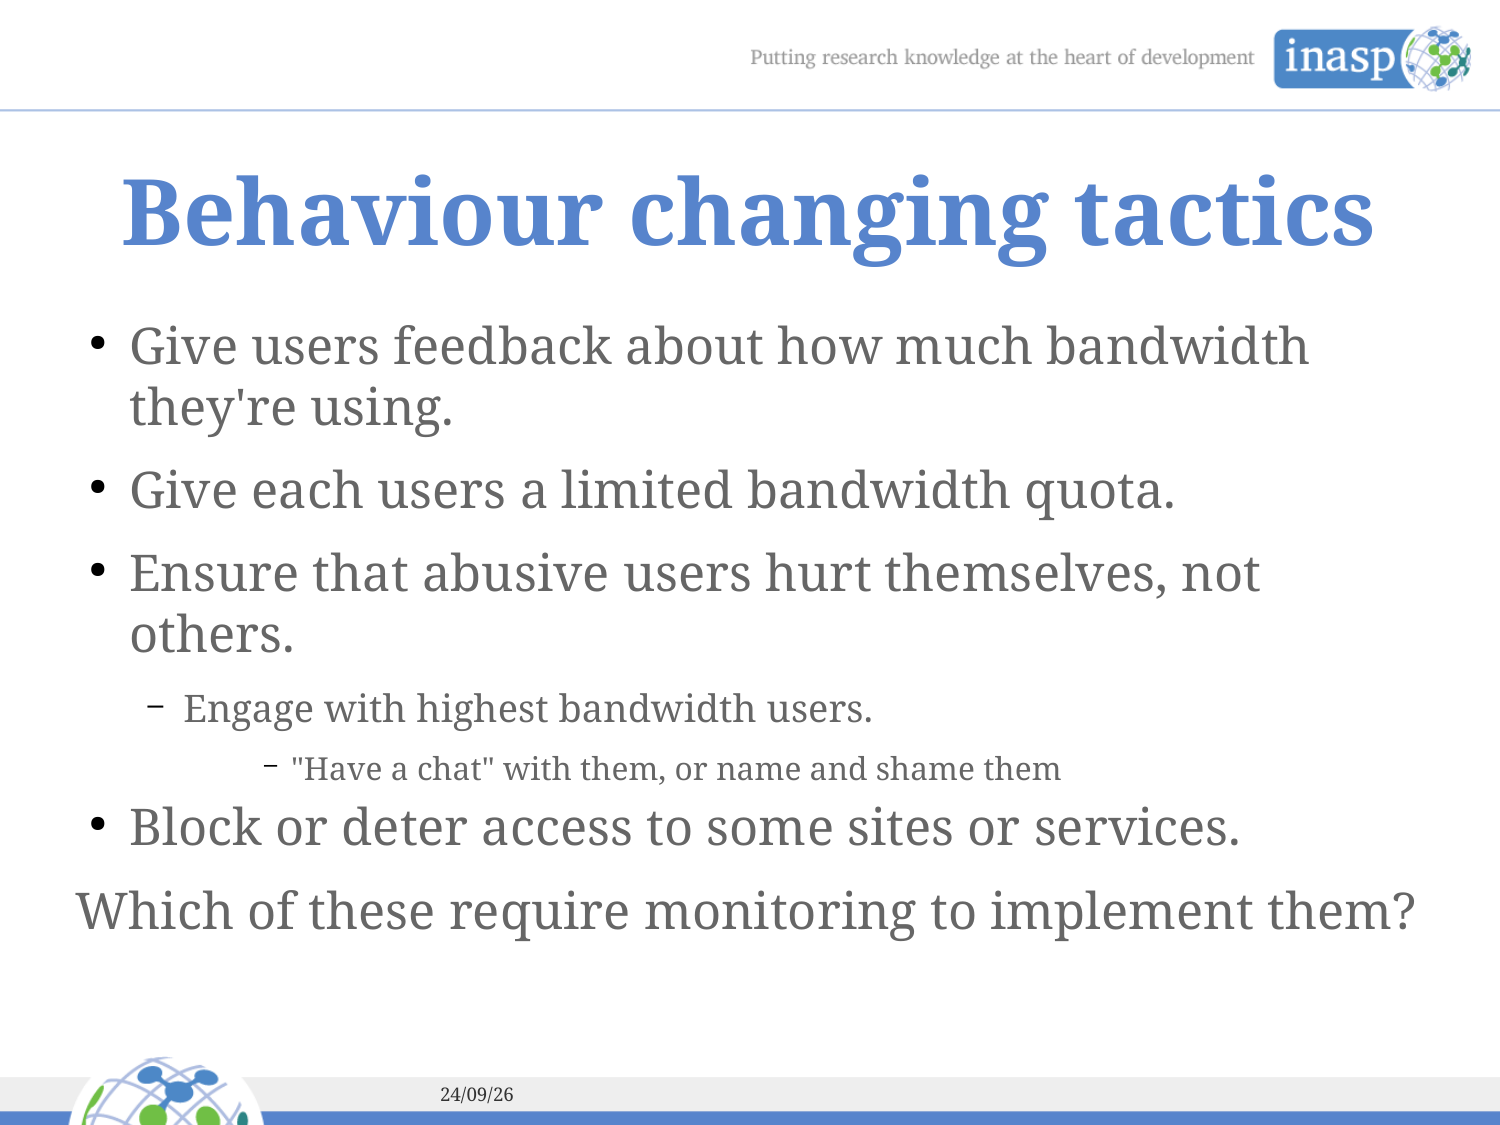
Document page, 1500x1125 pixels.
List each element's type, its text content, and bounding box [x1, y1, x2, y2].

picture [0, 0, 1500, 1125]
title Behaviour changing tactics [75, 129, 1426, 313]
list Give users feedback about how much bandwidth they're using. Give each users a limited bandwidth quota. Ensure that abusive users hurt themselves, not others. Engage with highest bandwidth users. "Have a chat" with them, or name and shame them "Have a chat" with them, or name and shame them Block or deter access to some sites or services. Which of these require monitoring to implement them? [75, 313, 1426, 967]
